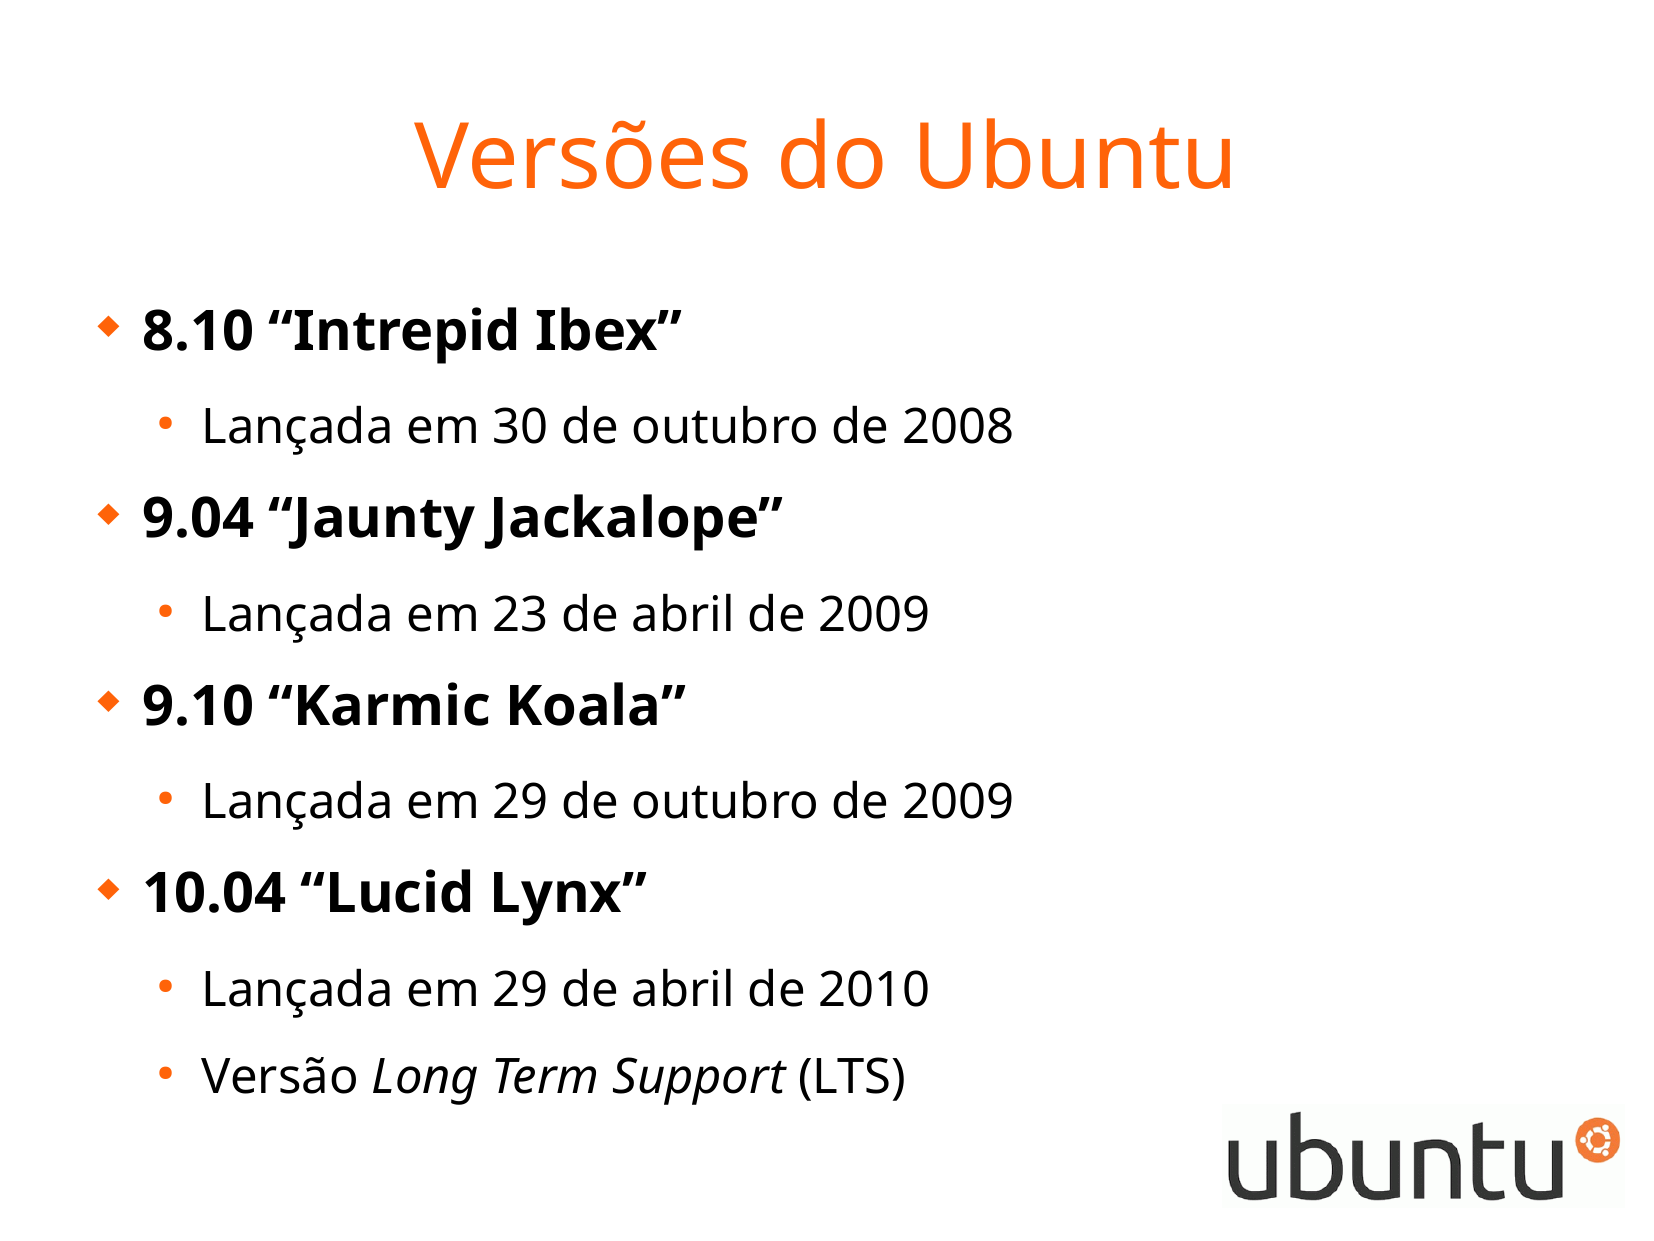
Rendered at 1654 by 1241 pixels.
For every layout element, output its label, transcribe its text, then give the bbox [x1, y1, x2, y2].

title Versões do Ubuntu [82, 56, 1571, 250]
list 8.10 “Intrepid Ibex” Lançada em 30 de outubro de 2008 9.04 “Jaunty Jackalope” Lançada em 23 de abril de 2009 9.10 “Karmic Koala” Lançada em 29 de outubro de 2009 10.04 “Lucid Lynx” Lançada em 29 de abril de 2010 Versão Long Term Support (LTS) [82, 290, 1571, 1109]
picture [1222, 1104, 1625, 1208]
